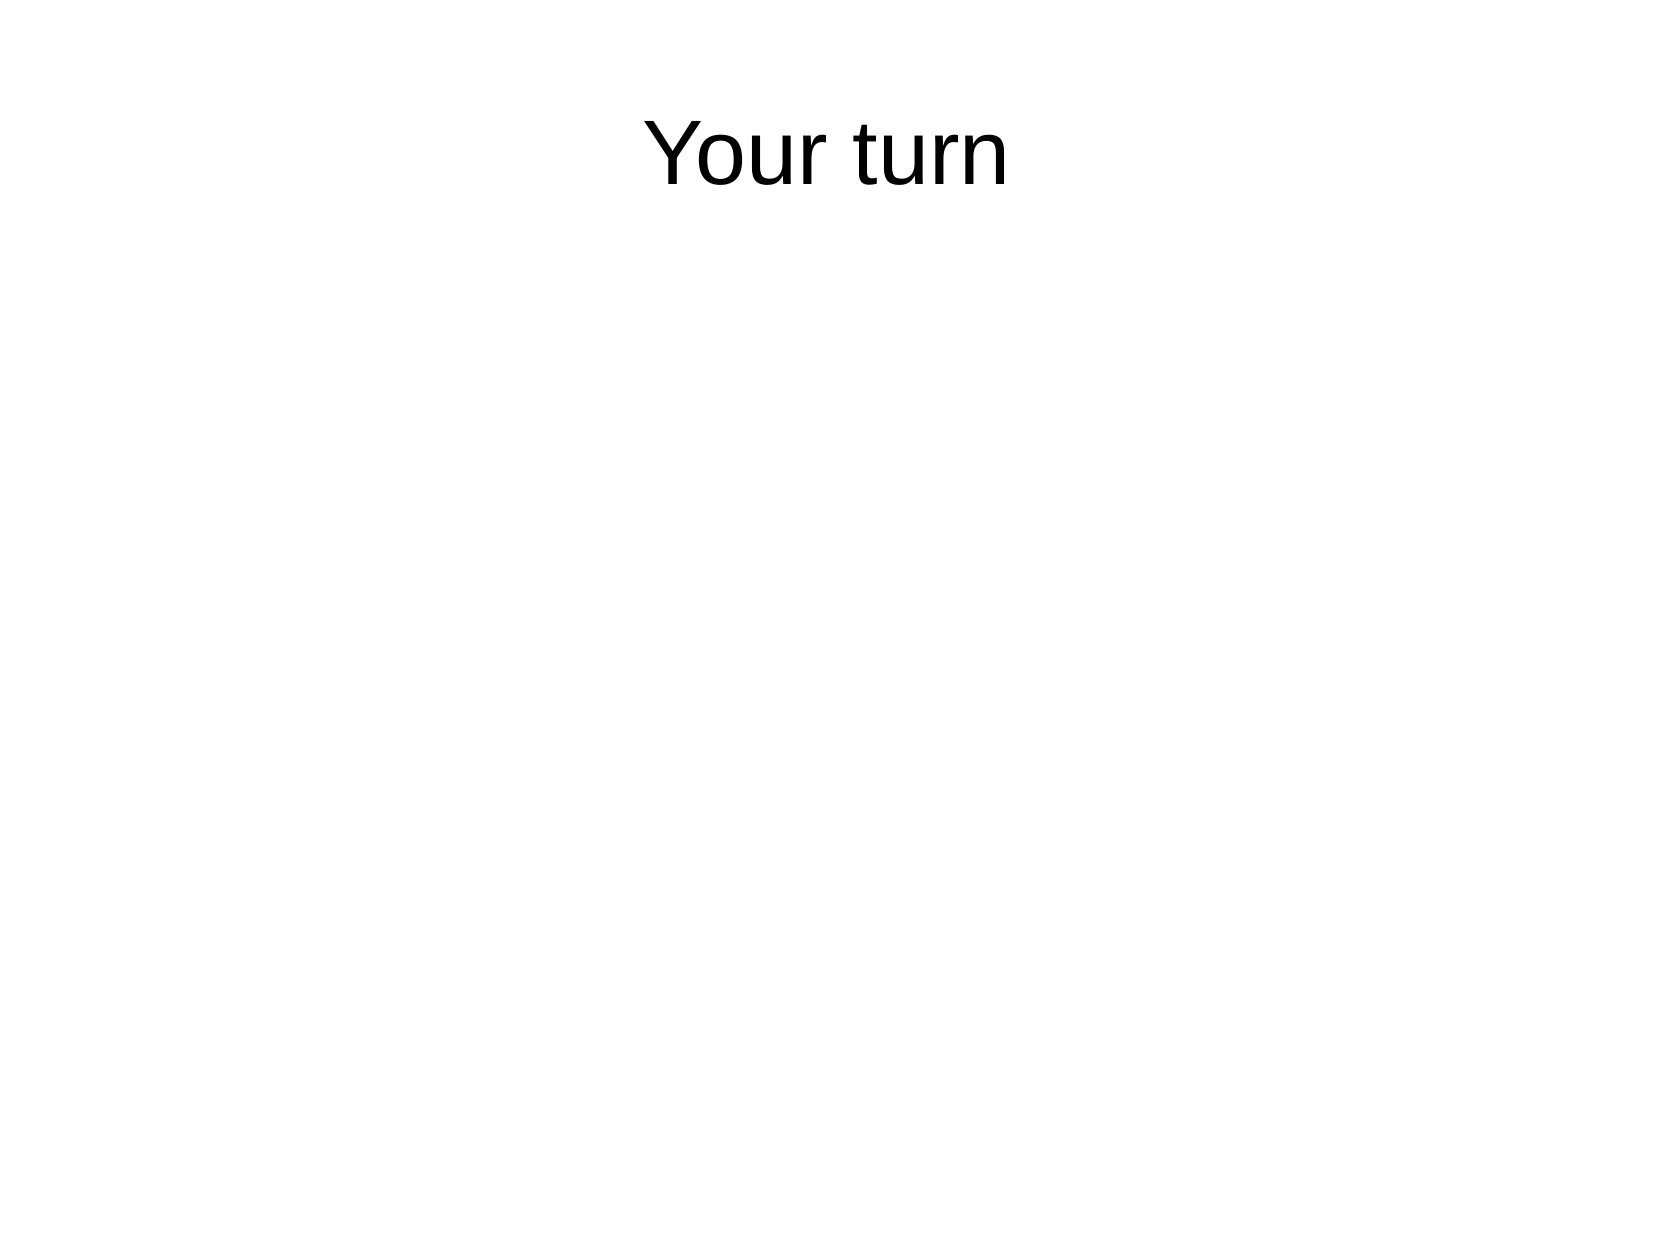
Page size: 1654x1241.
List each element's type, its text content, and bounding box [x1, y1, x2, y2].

title Your turn [82, 56, 1571, 250]
